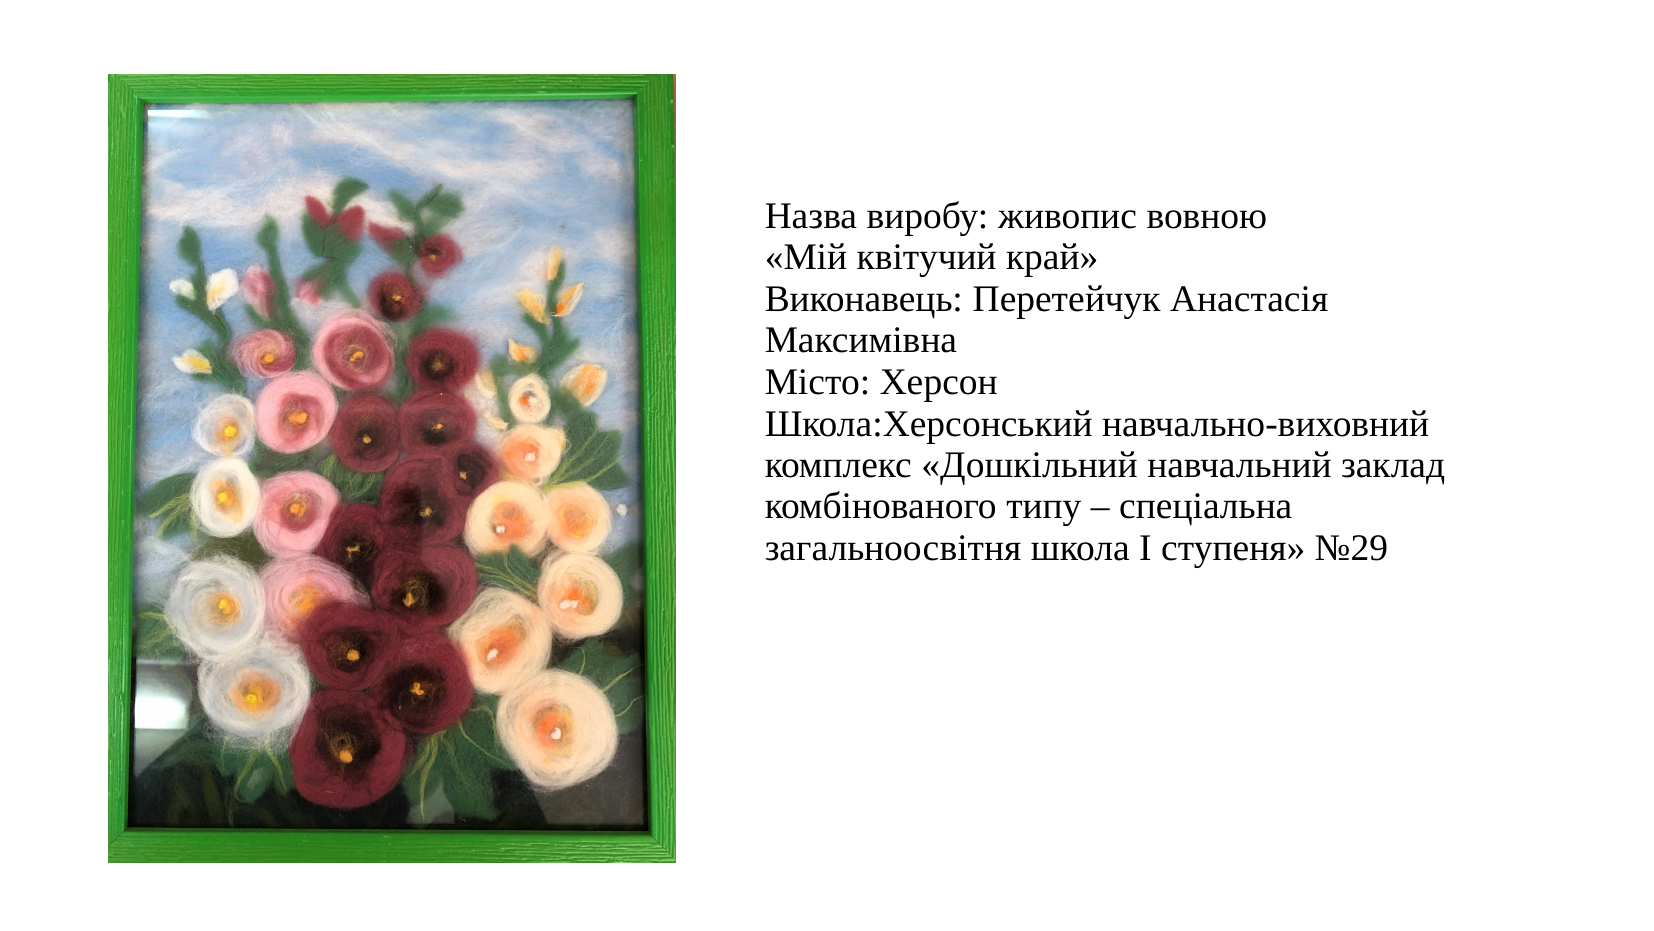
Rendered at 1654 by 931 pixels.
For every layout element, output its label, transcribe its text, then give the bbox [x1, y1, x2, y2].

picture [108, 74, 676, 863]
text_box Назва виробу: живопис вовною «Мій квітучий край» Виконавець: Перетейчук Анастасія Максимівна Місто: Херсон Школа:Херсонський навчально-виховний комплекс «Дошкільний навчальний заклад комбінованого типу – спеціальна загальноосвітня школа І ступеня» №29 [750, 187, 1463, 576]
